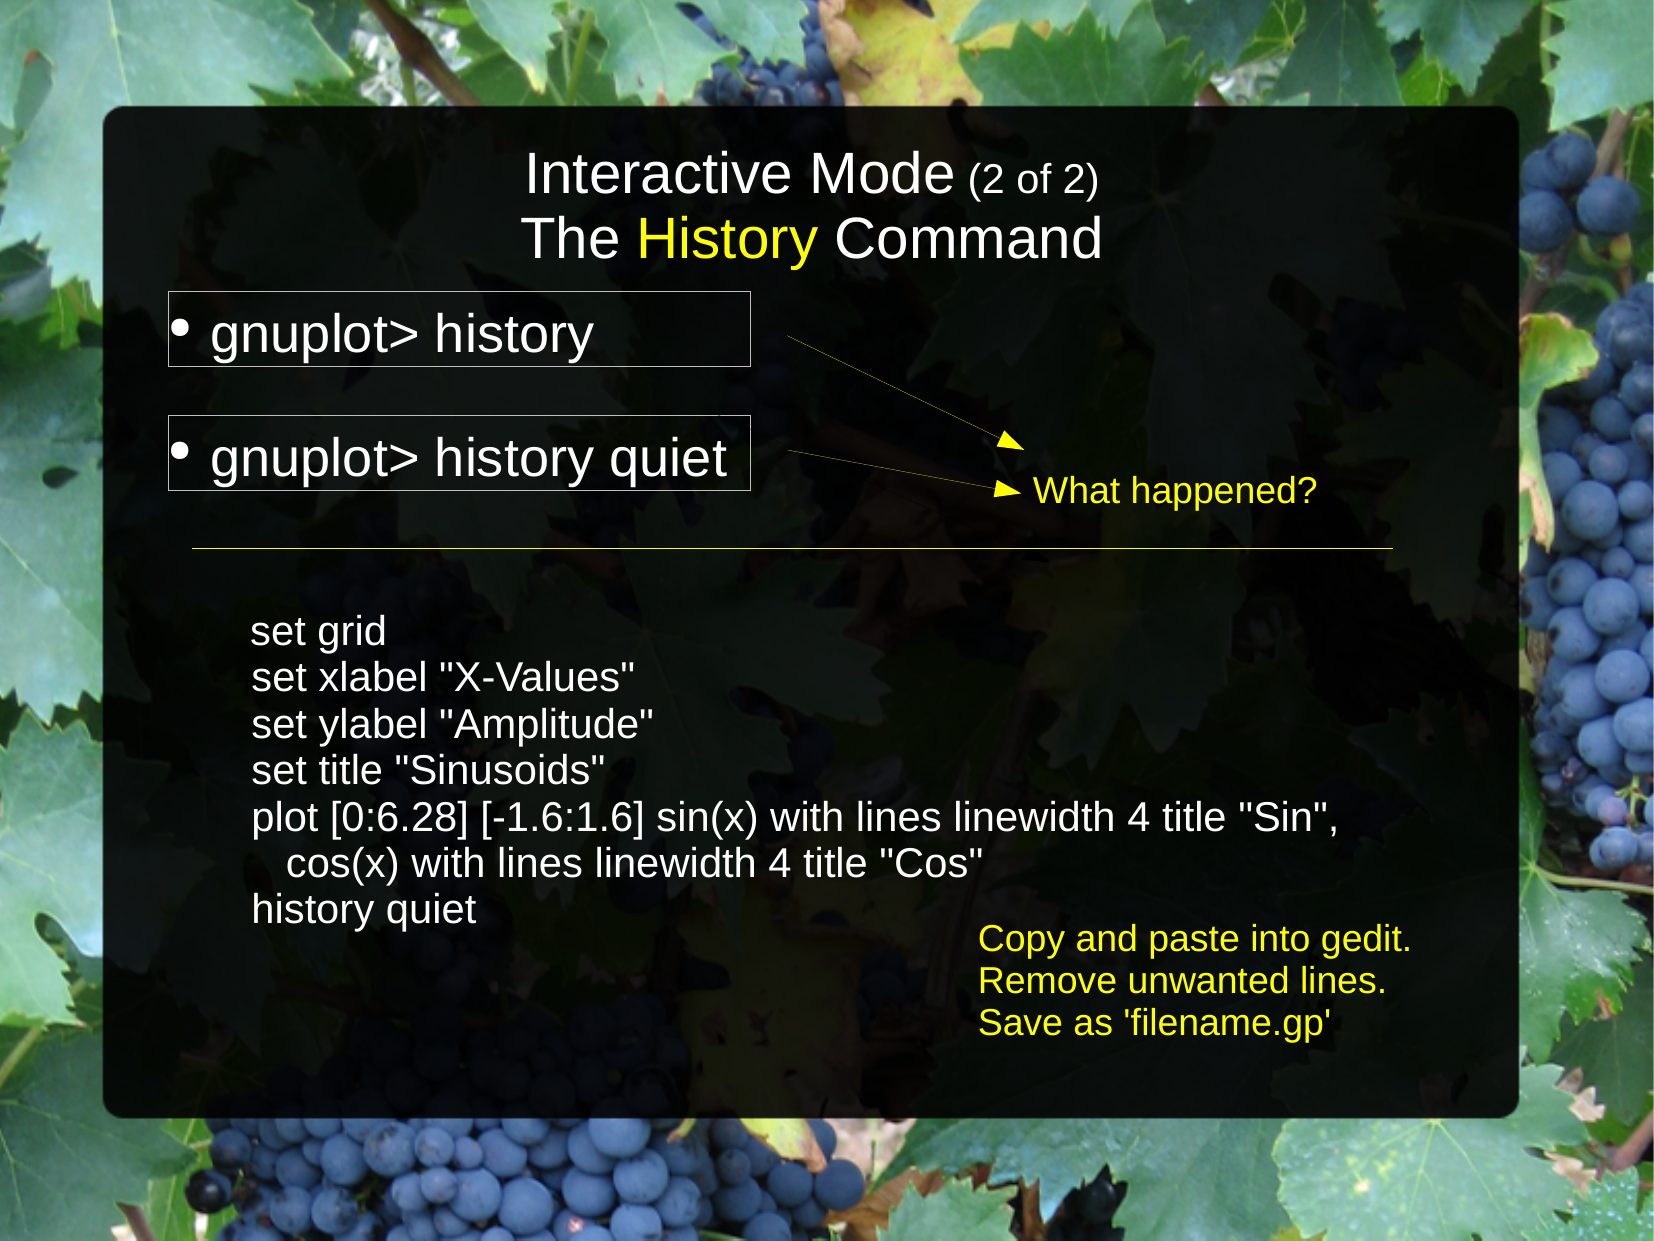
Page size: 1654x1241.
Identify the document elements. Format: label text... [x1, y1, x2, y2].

subtitle gnuplot> history quiet [168, 415, 751, 491]
text_box set grid set xlabel "X-Values" set ylabel "Amplitude" set title "Sinusoids" plot [0:6.28] [-1.6:1.6] sin(x) with lines linewidth 4 title "Sin", cos(x) with lines linewidth 4 title "Cos" history quiet [225, 600, 1426, 941]
text_box gnuplot> history [168, 291, 751, 367]
title Interactive Mode (2 of 2) The History Command [118, 141, 1506, 272]
picture [0, 0, 1654, 1241]
text_box What happened? [1018, 461, 1413, 519]
text_box Copy and paste into gedit. Remove unwanted lines. Save as 'filename.gp' [963, 909, 1447, 1051]
